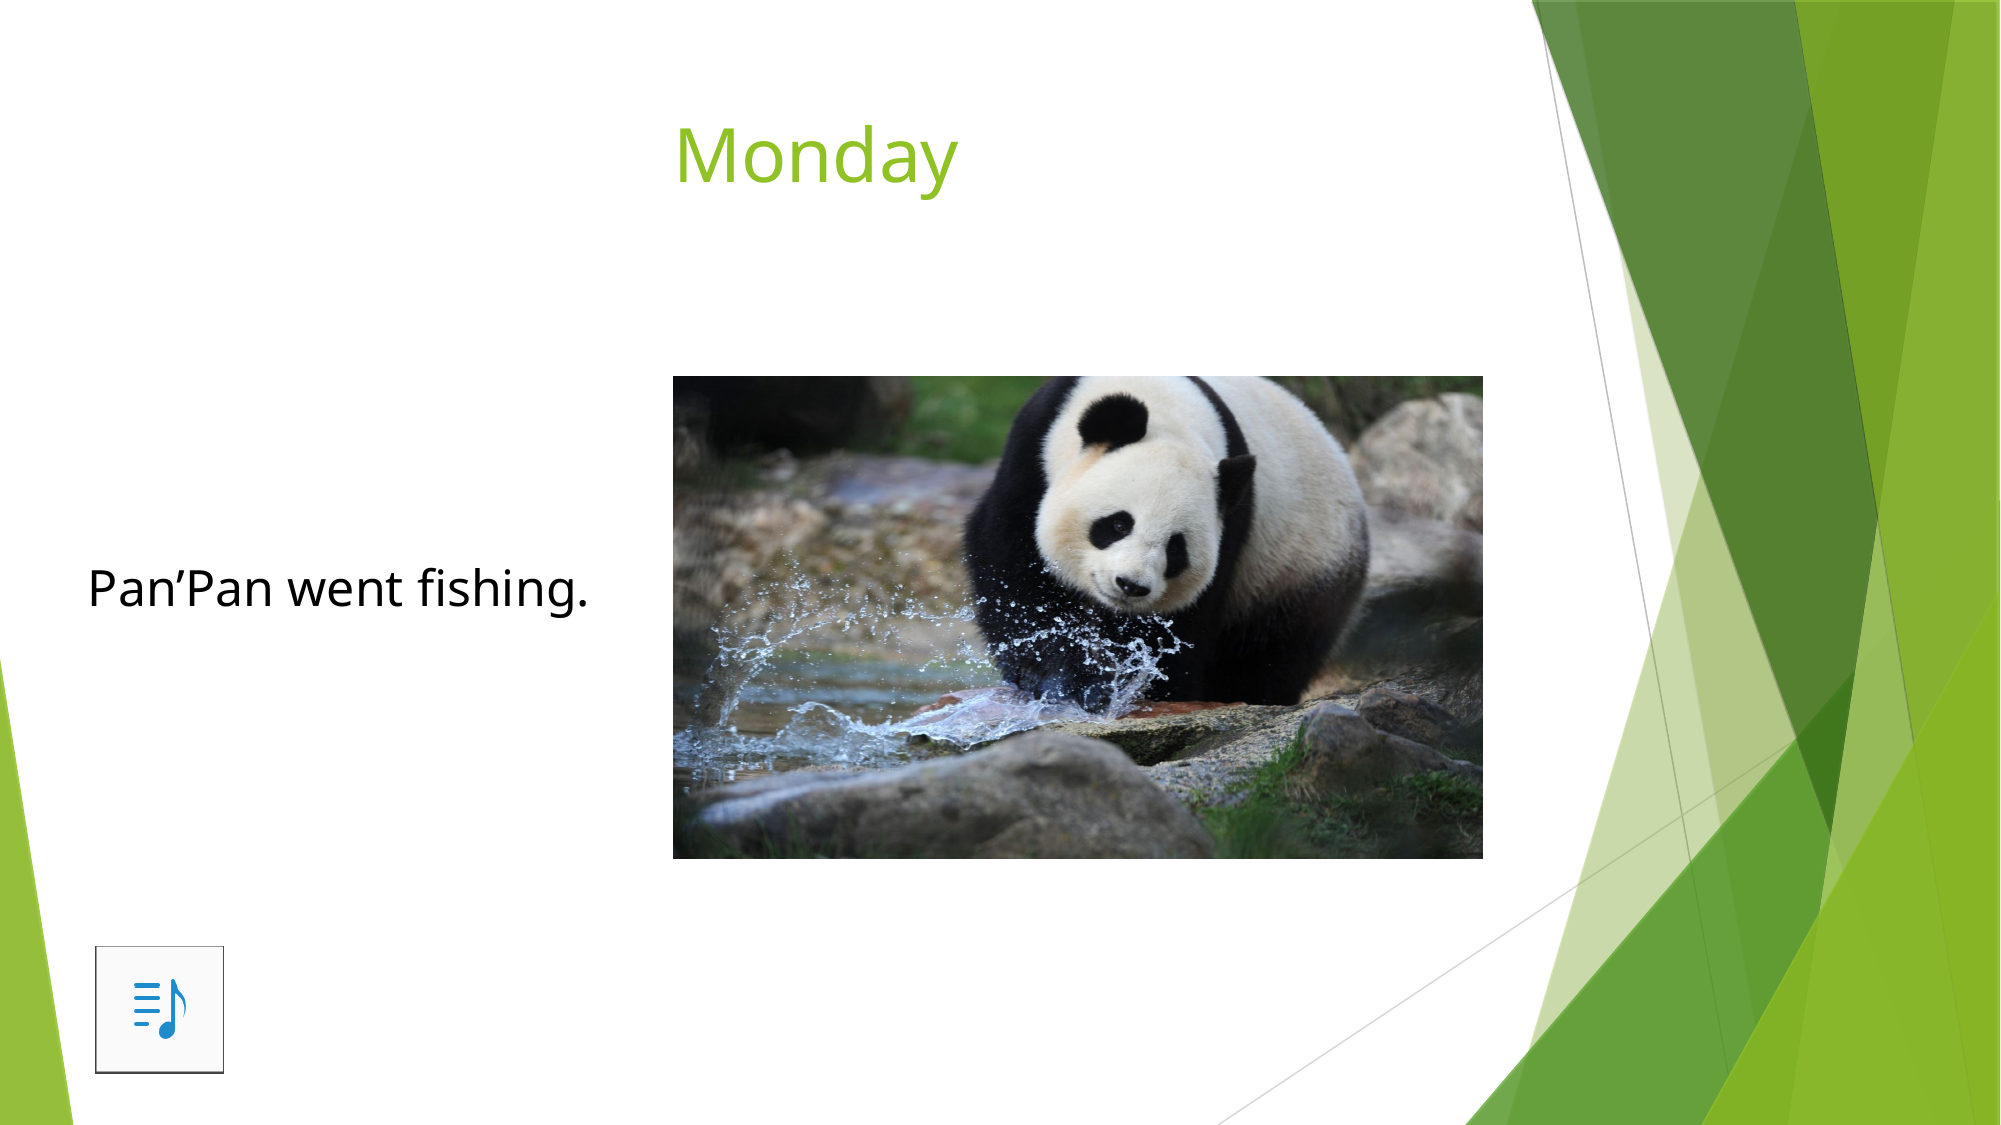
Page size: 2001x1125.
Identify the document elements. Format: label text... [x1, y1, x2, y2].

text_box Pan’Pan went fishing. [0, 549, 817, 625]
title Monday [111, 99, 1522, 317]
picture [673, 376, 1483, 859]
text_box [94, 944, 225, 1075]
